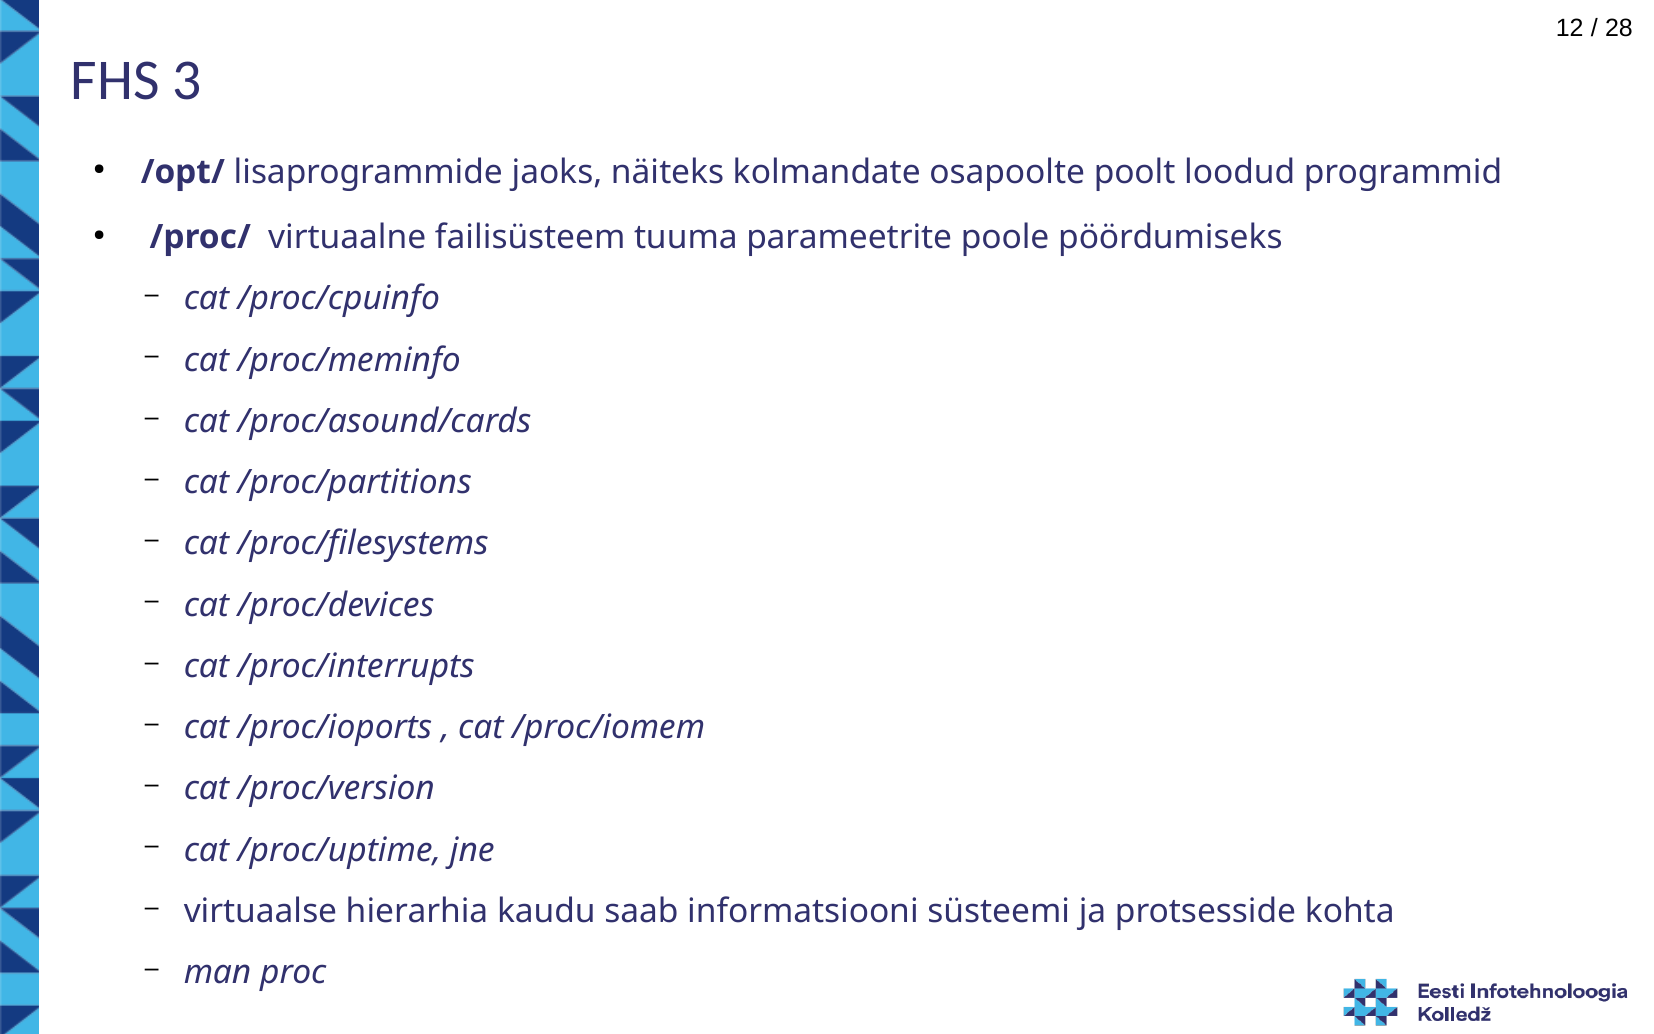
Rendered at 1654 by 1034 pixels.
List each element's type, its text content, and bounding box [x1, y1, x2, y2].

list /opt/ lisaprogrammide jaoks, näiteks kolmandate osapoolte poolt loodud programmid /proc/ virtuaalne failisüsteem tuuma parameetrite poole pöördumiseks cat /proc/cpuinfo cat /proc/meminfo cat /proc/asound/cards cat /proc/partitions cat /proc/filesystems cat /proc/devices cat /proc/interrupts cat /proc/ioports , cat /proc/iomem cat /proc/version cat /proc/uptime, jne virtuaalse hierarhia kaudu saab informatsiooni süsteemi ja protsesside kohta man proc [80, 147, 1536, 1004]
title FHS 3 [70, 41, 1630, 130]
